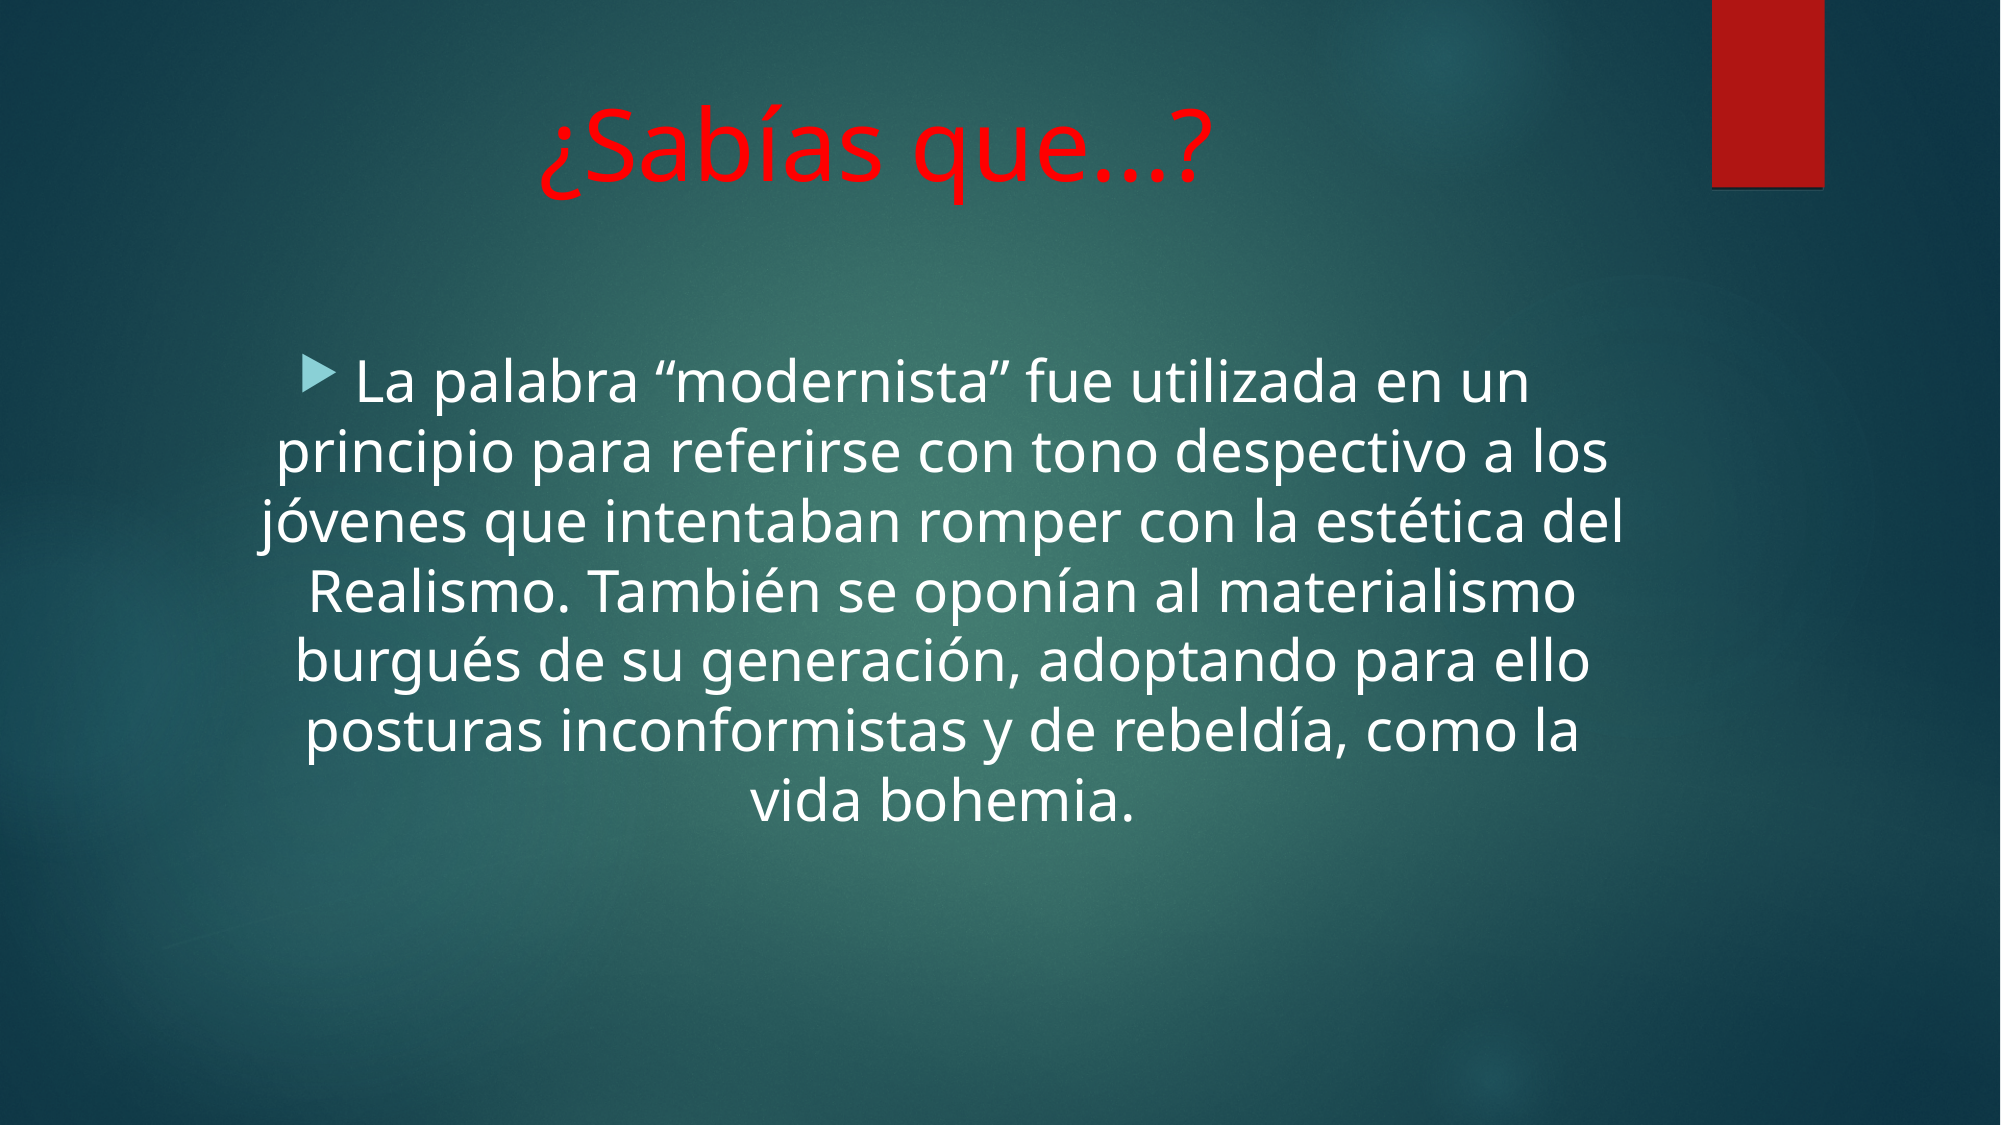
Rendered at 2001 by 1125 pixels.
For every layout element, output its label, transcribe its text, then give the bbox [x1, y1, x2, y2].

list La palabra “modernista” fue utilizada en un principio para referirse con tono despectivo a los jóvenes que intentaban romper con la estética del Realismo. También se oponían al materialismo burgués de su generación, adoptando para ello posturas inconformistas y de rebeldía, como la vida bohemia. [181, 336, 1649, 1025]
title ¿Sabías que...? [106, 74, 1649, 304]
picture [0, 0, 2001, 1125]
